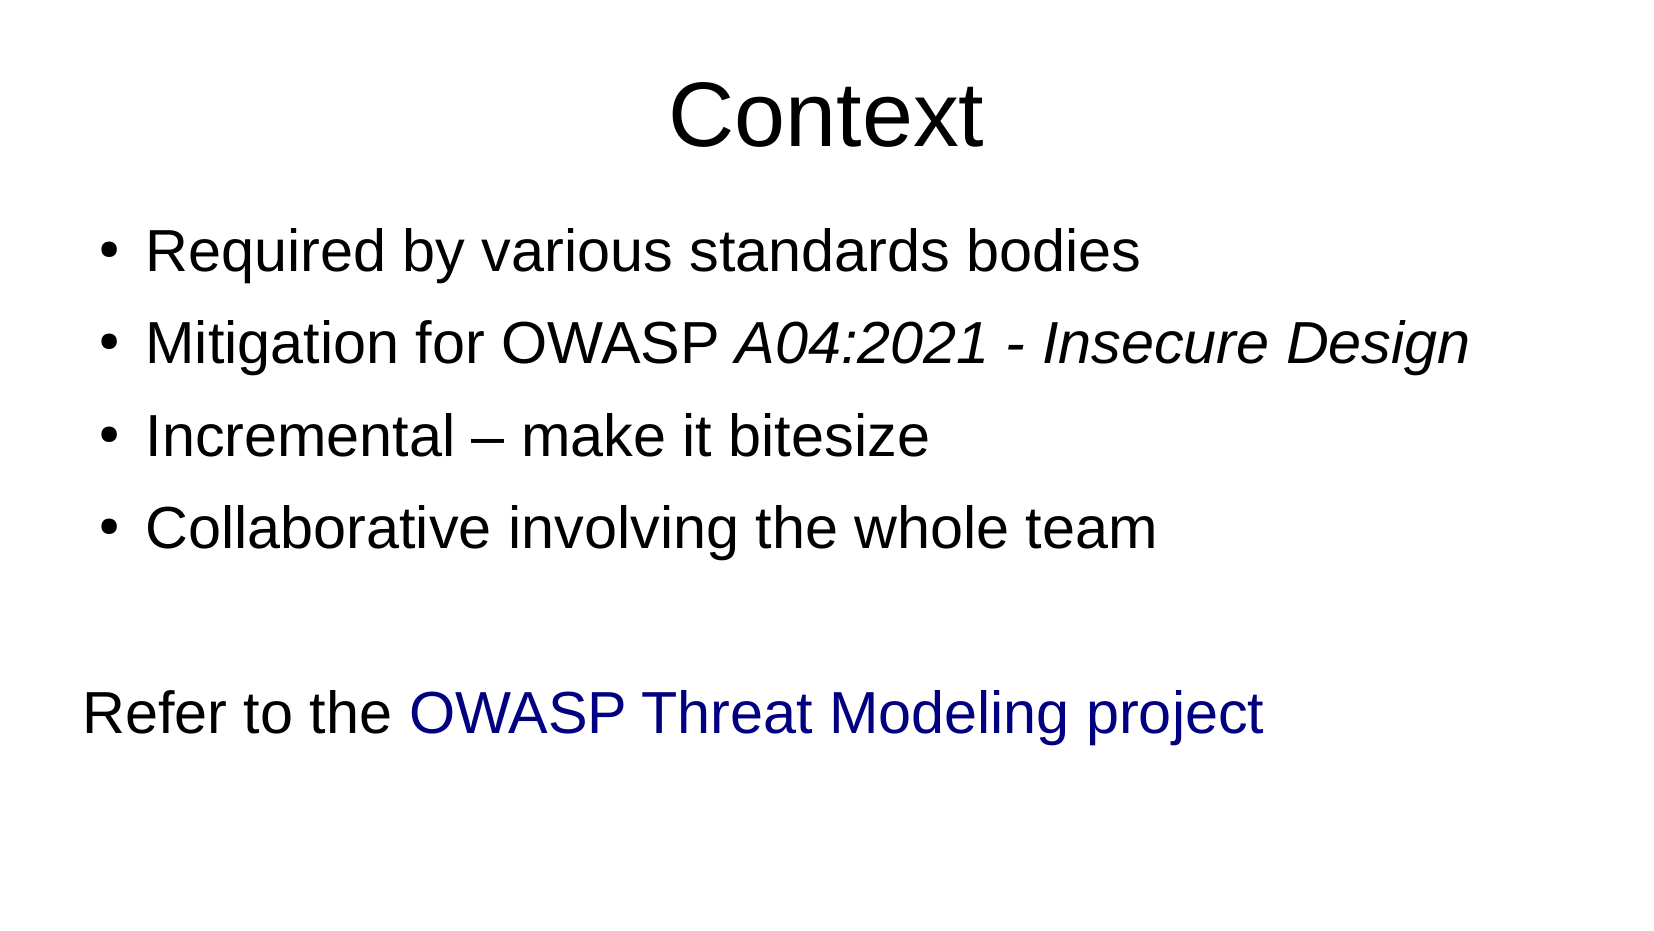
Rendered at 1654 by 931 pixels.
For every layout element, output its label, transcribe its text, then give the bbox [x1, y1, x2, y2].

title Context [82, 37, 1571, 193]
list Required by various standards bodies Mitigation for OWASP A04:2021 - Insecure Design Incremental – make it bitesize Collaborative involving the whole team Refer to the OWASP Threat Modeling project [82, 217, 1571, 758]
